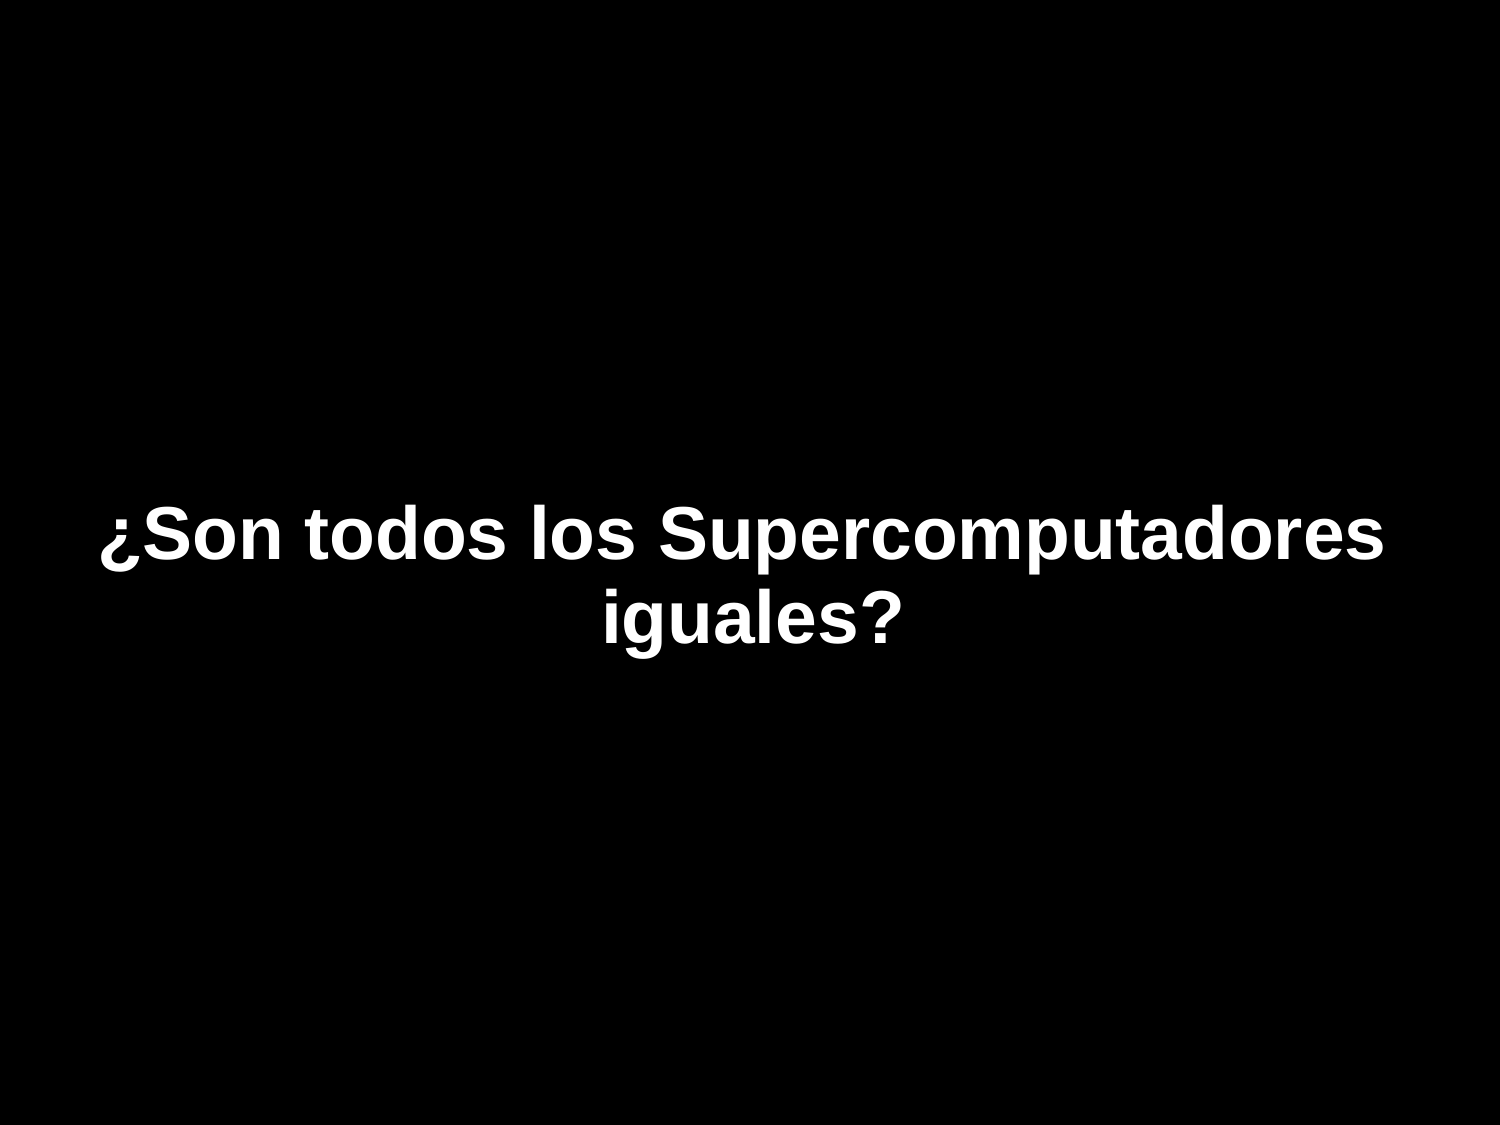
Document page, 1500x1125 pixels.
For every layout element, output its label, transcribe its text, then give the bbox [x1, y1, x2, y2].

text_box ¿Son todos los Supercomputadores iguales? [0, 0, 1500, 1125]
